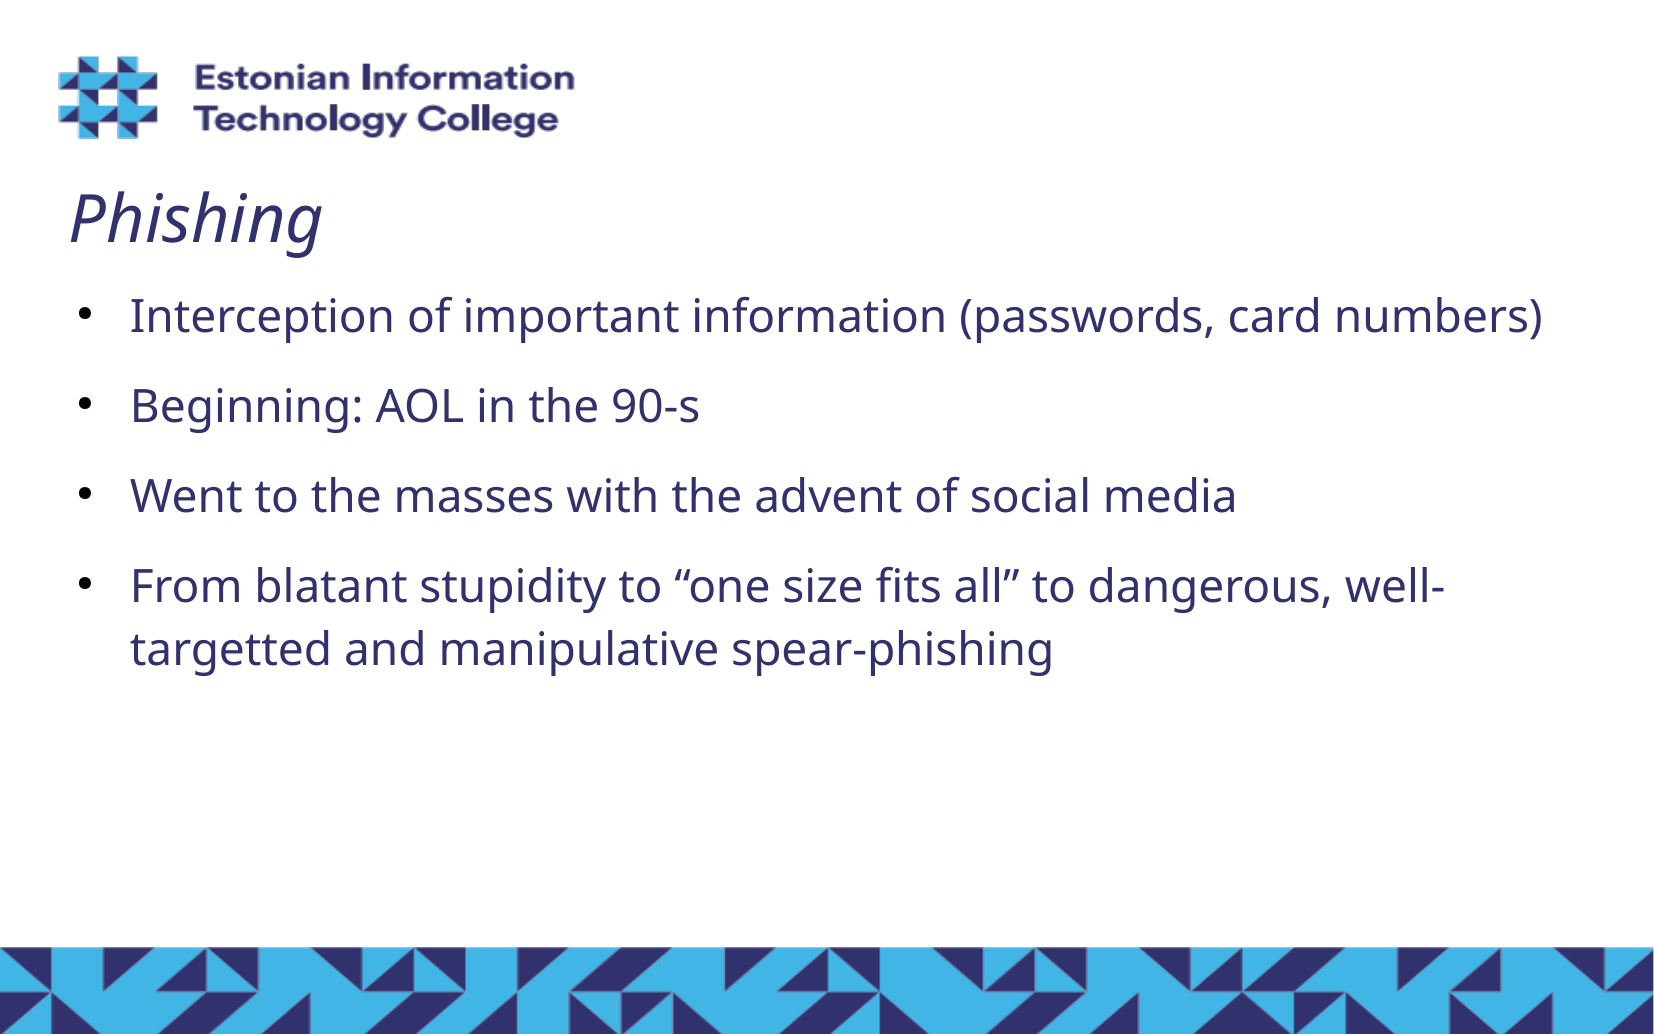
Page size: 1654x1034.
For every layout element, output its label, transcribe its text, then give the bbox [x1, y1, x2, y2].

list Interception of important information (passwords, card numbers) Beginning: AOL in the 90-s Went to the masses with the advent of social media From blatant stupidity to “one size fits all” to dangerous, well-targetted and manipulative spear-phishing [59, 283, 1595, 936]
title Phishing [68, 147, 1536, 283]
